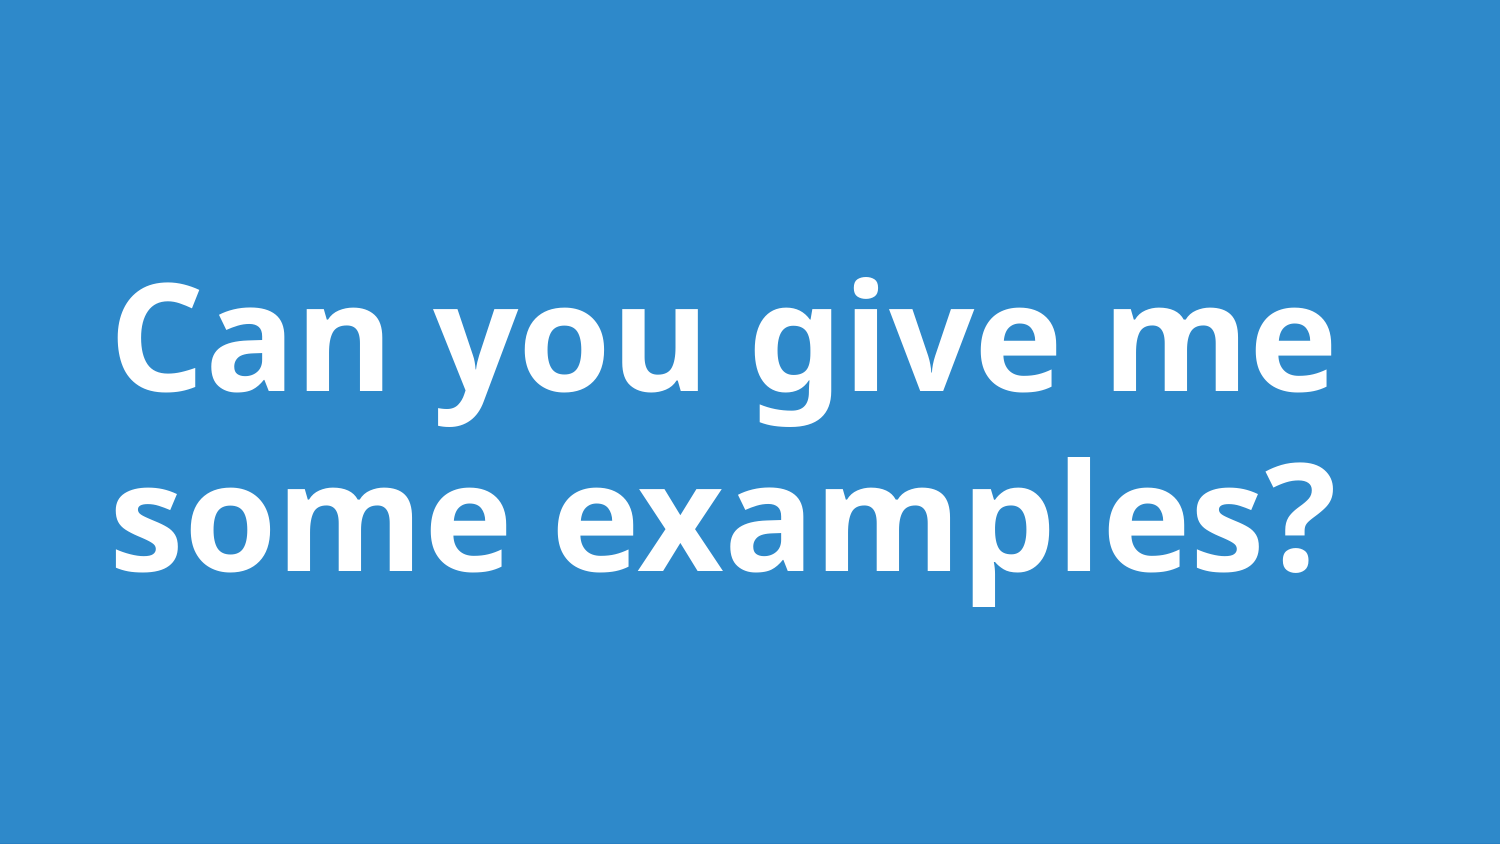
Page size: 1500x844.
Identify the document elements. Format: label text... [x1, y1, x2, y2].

text_box Can you give me some examples? [106, 78, 1394, 765]
